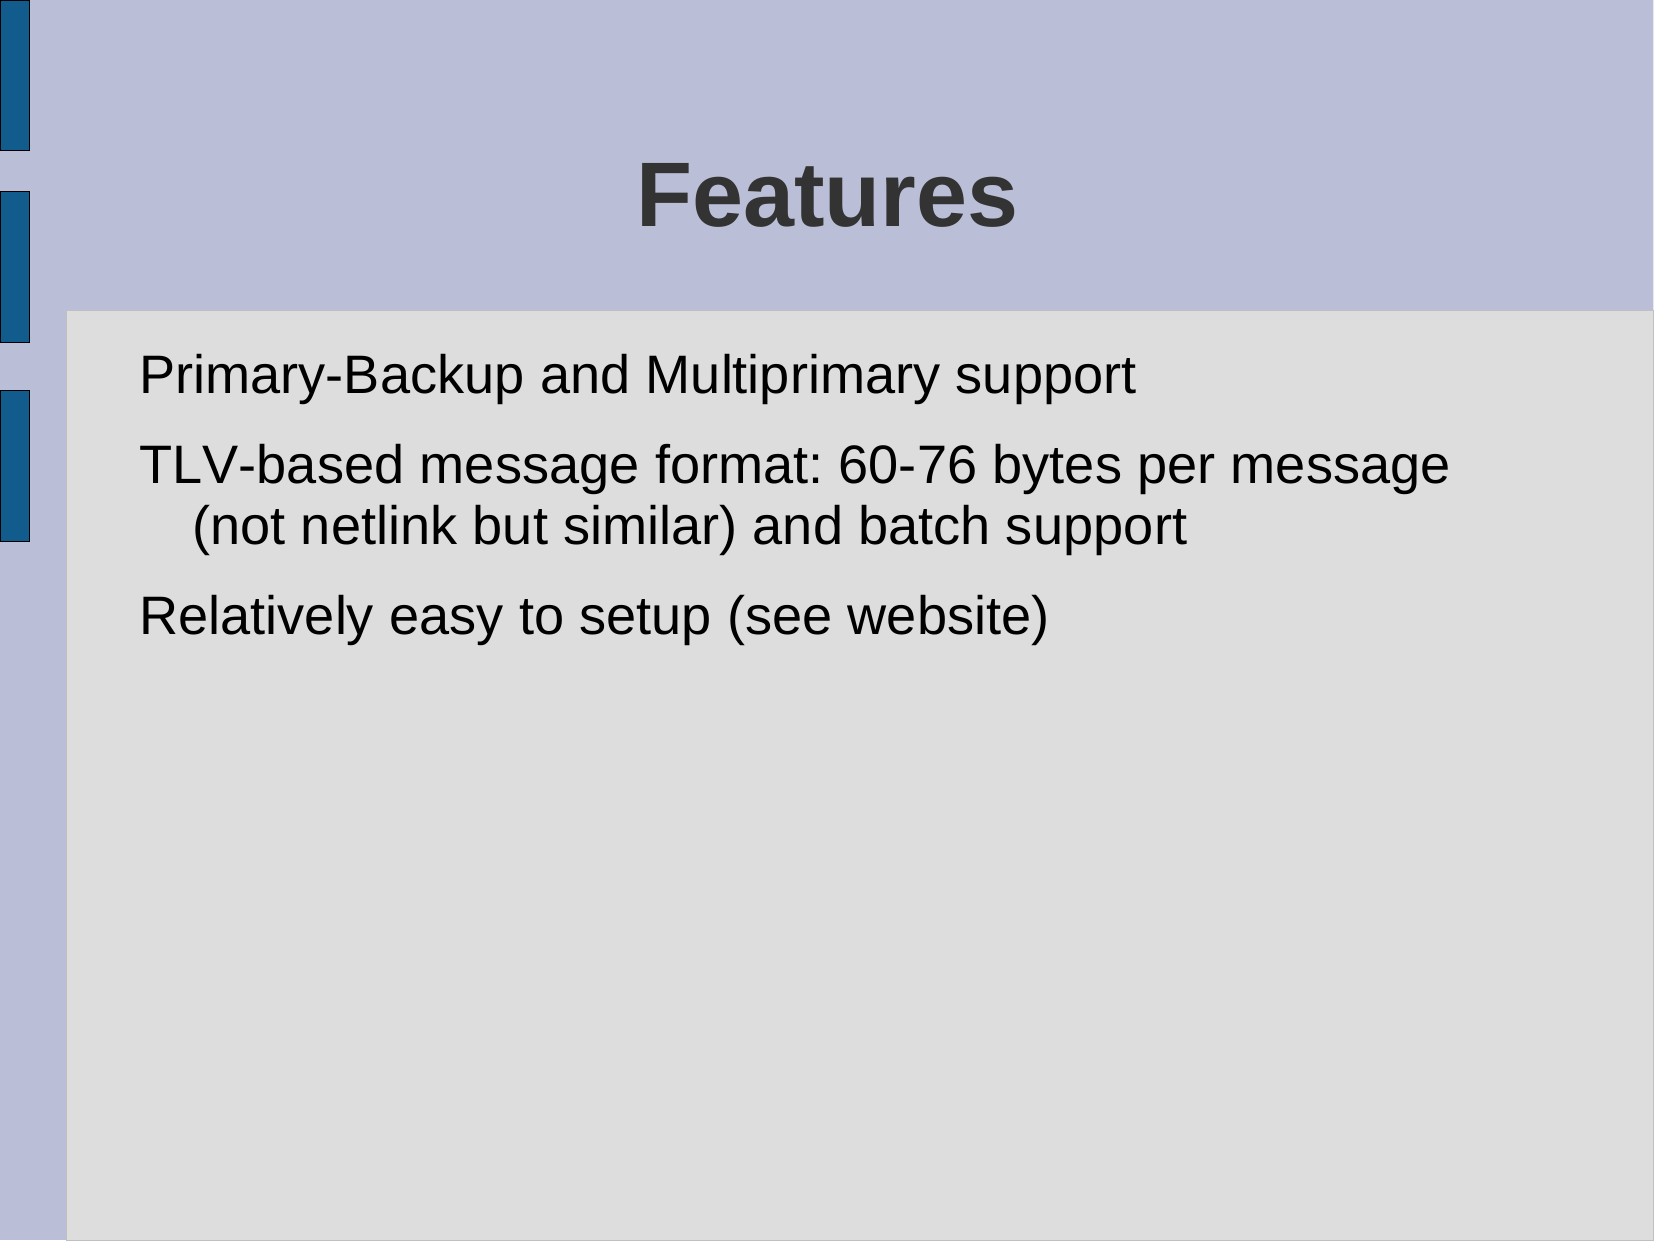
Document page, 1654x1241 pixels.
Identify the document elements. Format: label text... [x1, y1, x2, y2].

list Primary-Backup and Multiprimary support TLV-based message format: 60-76 bytes per message (not netlink but similar) and batch support Relatively easy to setup (see website) [121, 344, 1534, 1127]
title Features [121, 91, 1534, 299]
